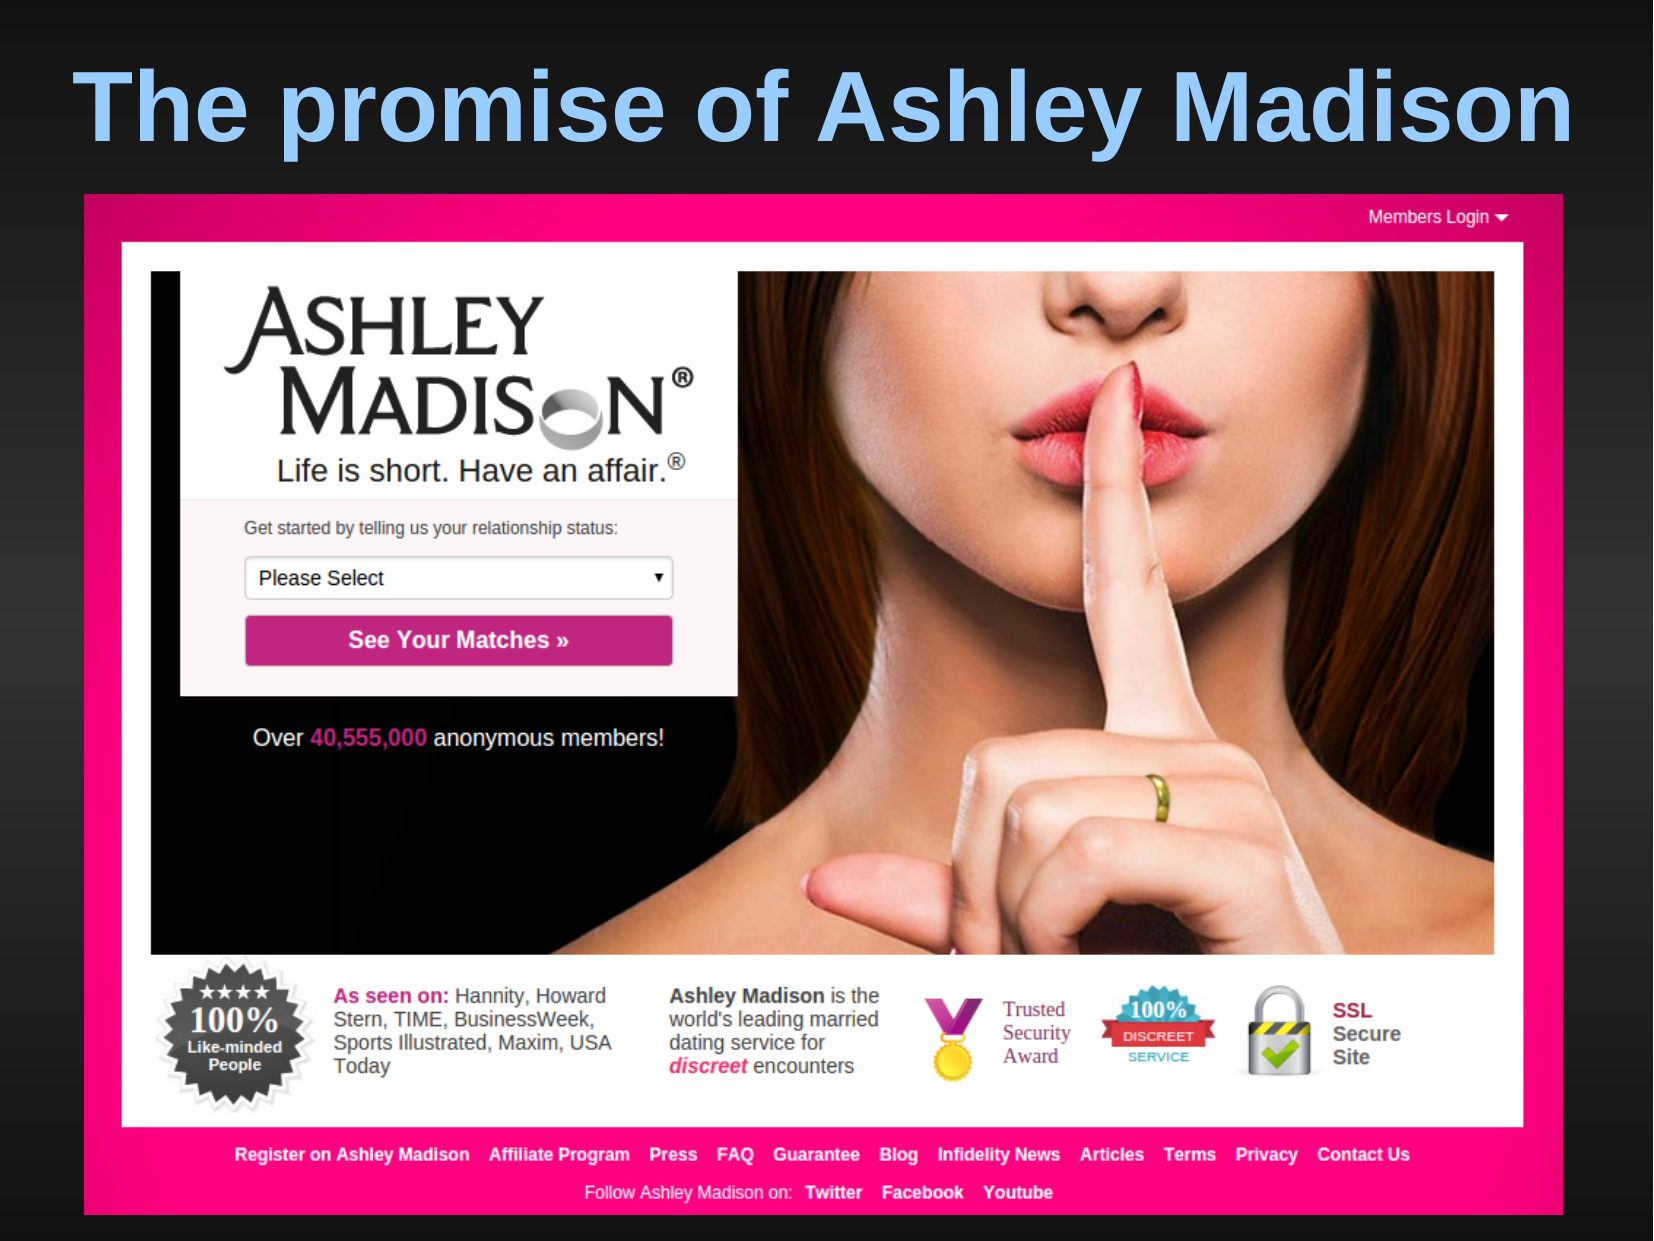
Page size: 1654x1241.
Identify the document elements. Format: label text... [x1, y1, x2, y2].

title The promise of Ashley Madison [0, 2, 1651, 211]
picture [84, 194, 1563, 1216]
